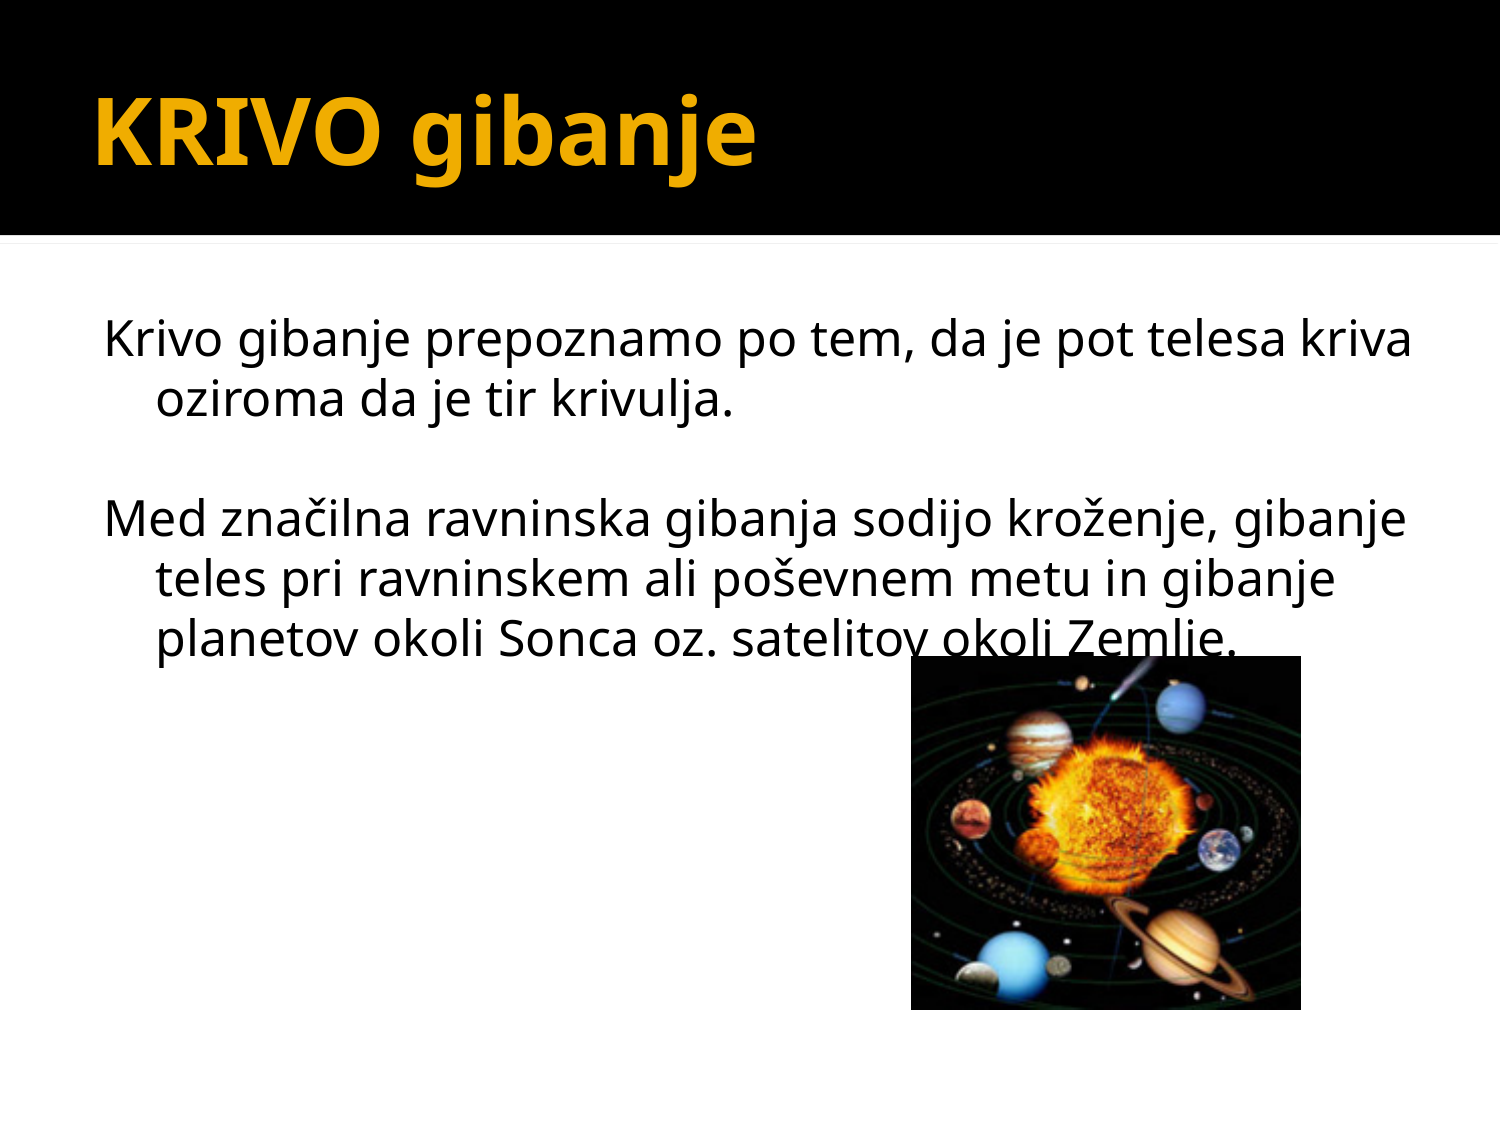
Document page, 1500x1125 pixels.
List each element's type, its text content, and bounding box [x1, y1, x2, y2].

picture [911, 656, 1301, 1010]
title KRIVO gibanje [75, 25, 1425, 231]
list Krivo gibanje prepoznamo po tem, da je pot telesa kriva oziroma da je tir krivulja. Med značilna ravninska gibanja sodijo kroženje, gibanje teles pri ravninskem ali poševnem metu in gibanje planetov okoli Sonca oz. satelitov okoli Zemlje. [75, 291, 1442, 668]
